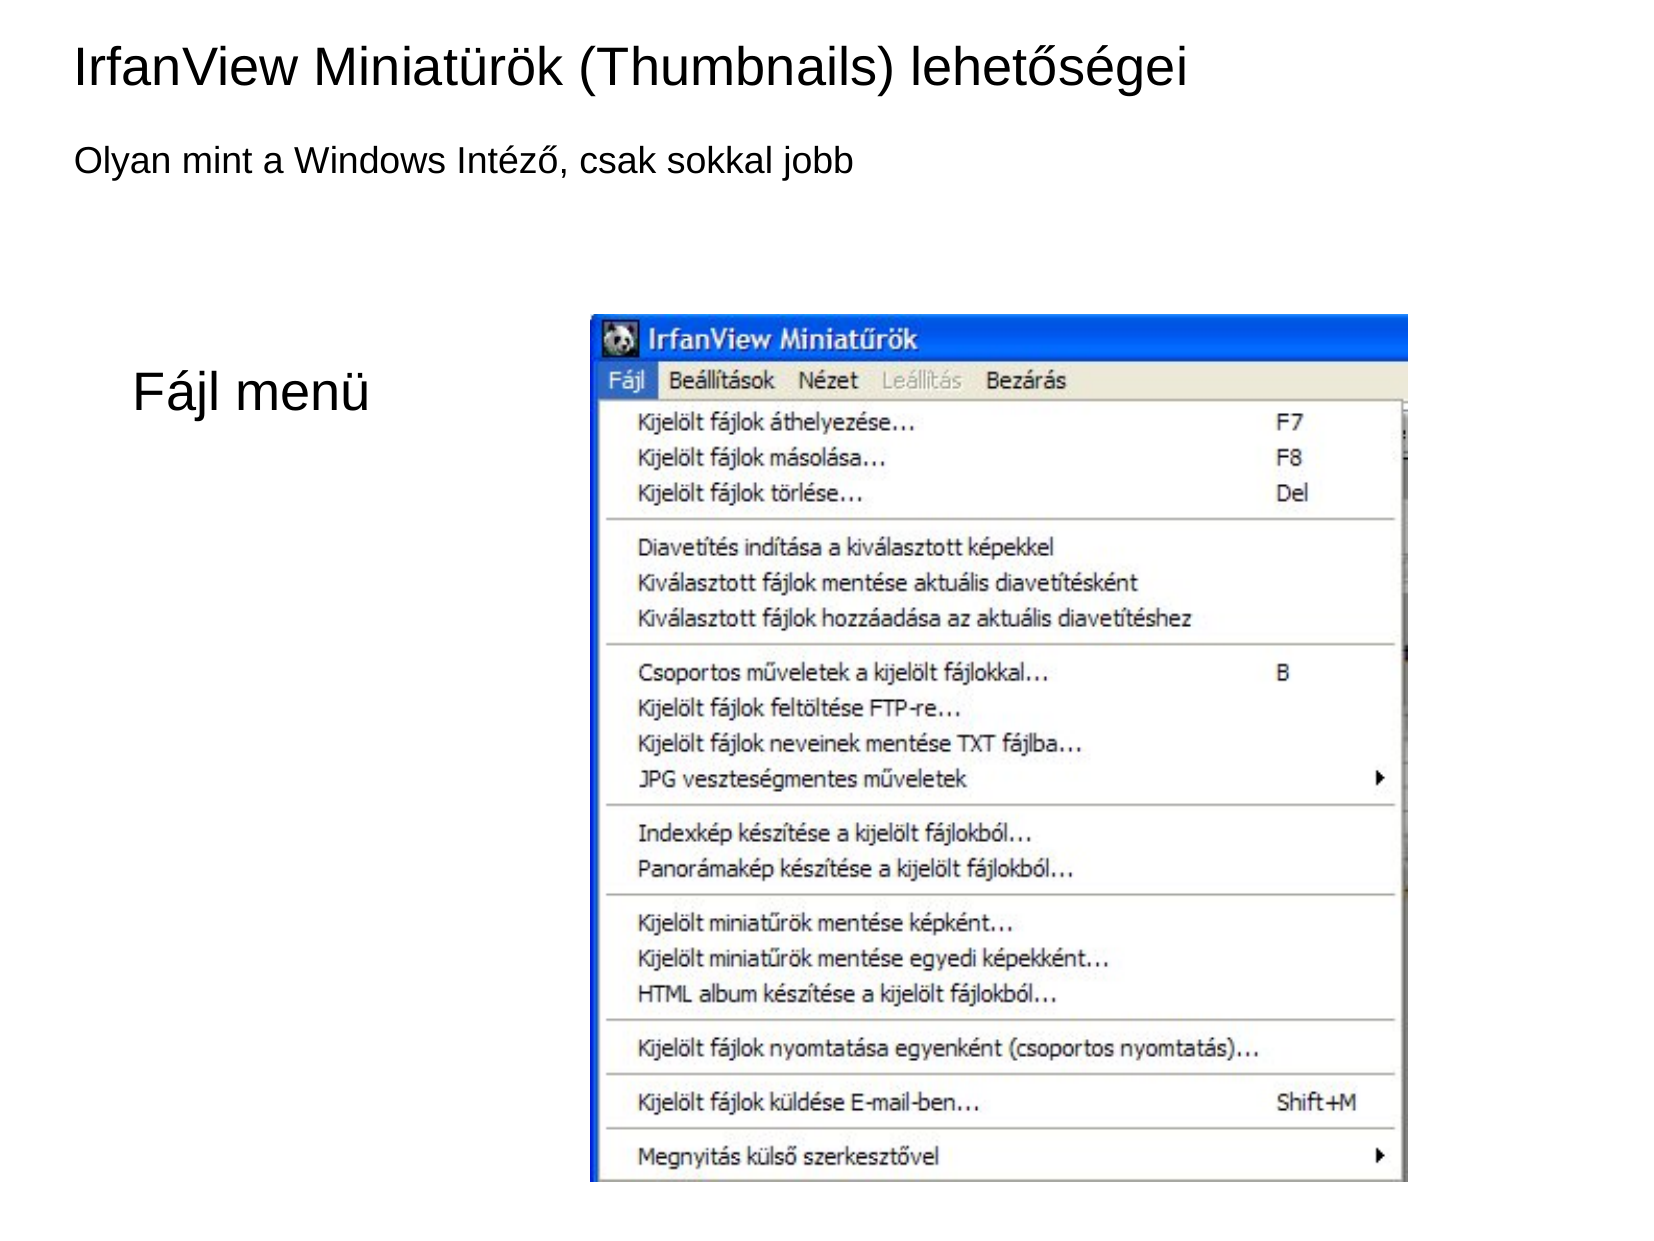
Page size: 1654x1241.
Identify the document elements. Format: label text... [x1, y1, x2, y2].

picture [590, 314, 1408, 1182]
text_box IrfanView Miniatürök (Thumbnails) lehetőségei Olyan mint a Windows Intéző, csak sokkal jobb [59, 29, 1205, 189]
text_box Fájl menü [118, 354, 387, 430]
